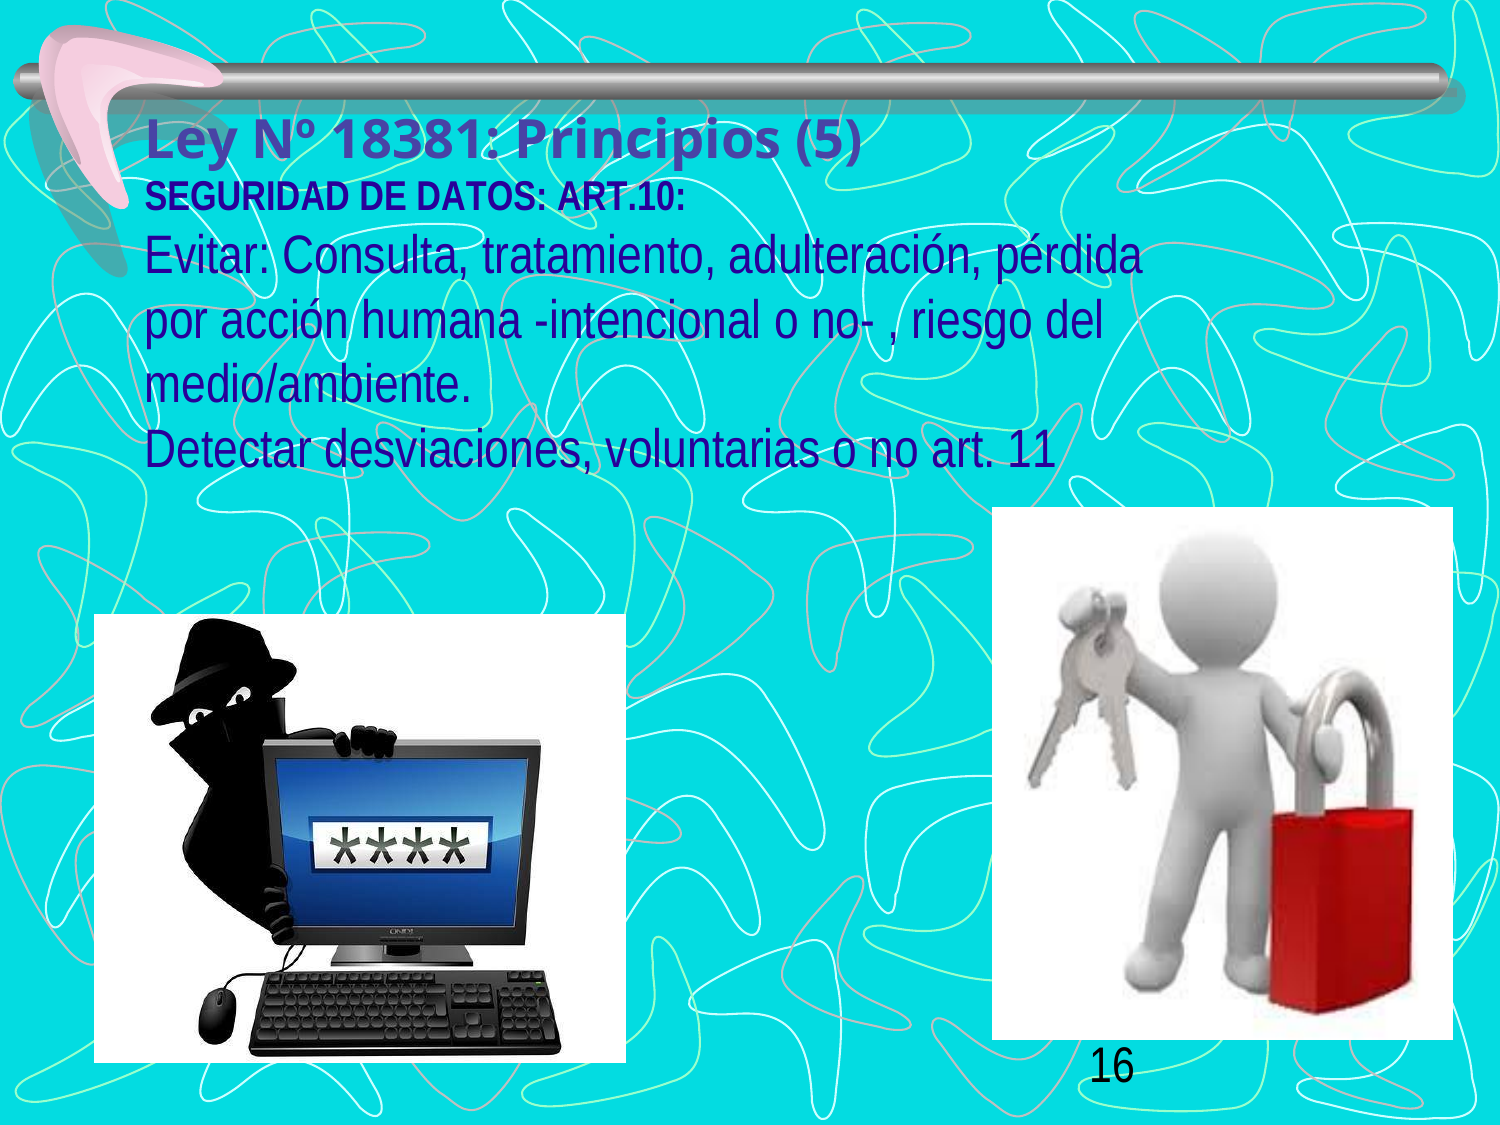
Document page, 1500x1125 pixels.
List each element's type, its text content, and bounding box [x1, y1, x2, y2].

title Ley Nº 18381: Principios (5) SEGURIDAD DE DATOS: ART.10: Evitar: Consulta, tratamiento, adulteración, pérdida por acción humana -intencional o no- , riesgo del medio/ambiente. Detectar desviaciones, voluntarias o no art. 11 [129, 85, 1416, 498]
picture [94, 614, 626, 1063]
picture [992, 507, 1453, 1040]
